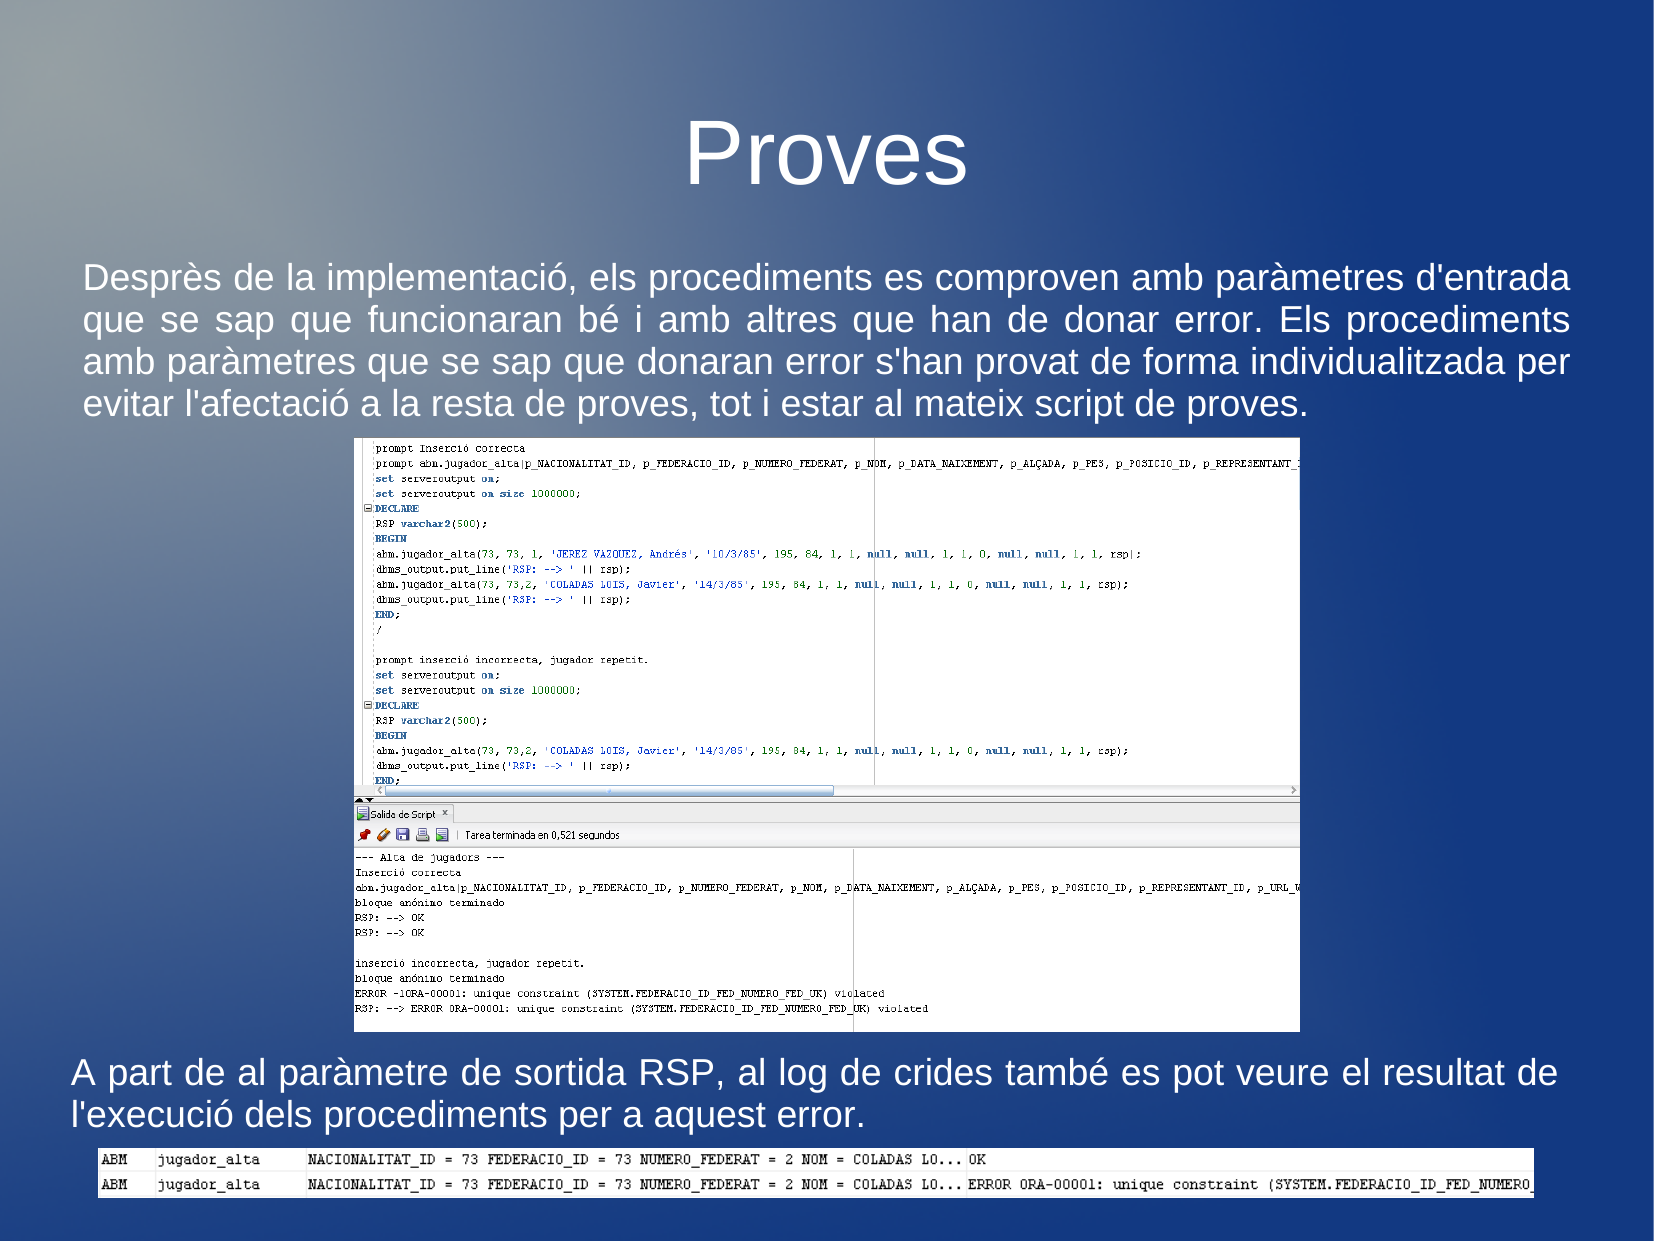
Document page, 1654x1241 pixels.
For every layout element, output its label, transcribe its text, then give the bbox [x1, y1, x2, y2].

title Proves [82, 49, 1571, 256]
list A part de al paràmetre de sortida RSP, al log de crides també es pot veure el resultat de l'execució dels procediments per a aquest error. [70, 1051, 1559, 1154]
picture [0, 0, 1654, 1241]
list Desprès de la implementació, els procediments es comproven amb paràmetres d'entrada que se sap que funcionaran bé i amb altres que han de donar error. Els procediments amb paràmetres que se sap que donaran error s'han provat de forma individualitzada per evitar l'afectació a la resta de proves, tot i estar al mateix script de proves. [82, 256, 1571, 427]
